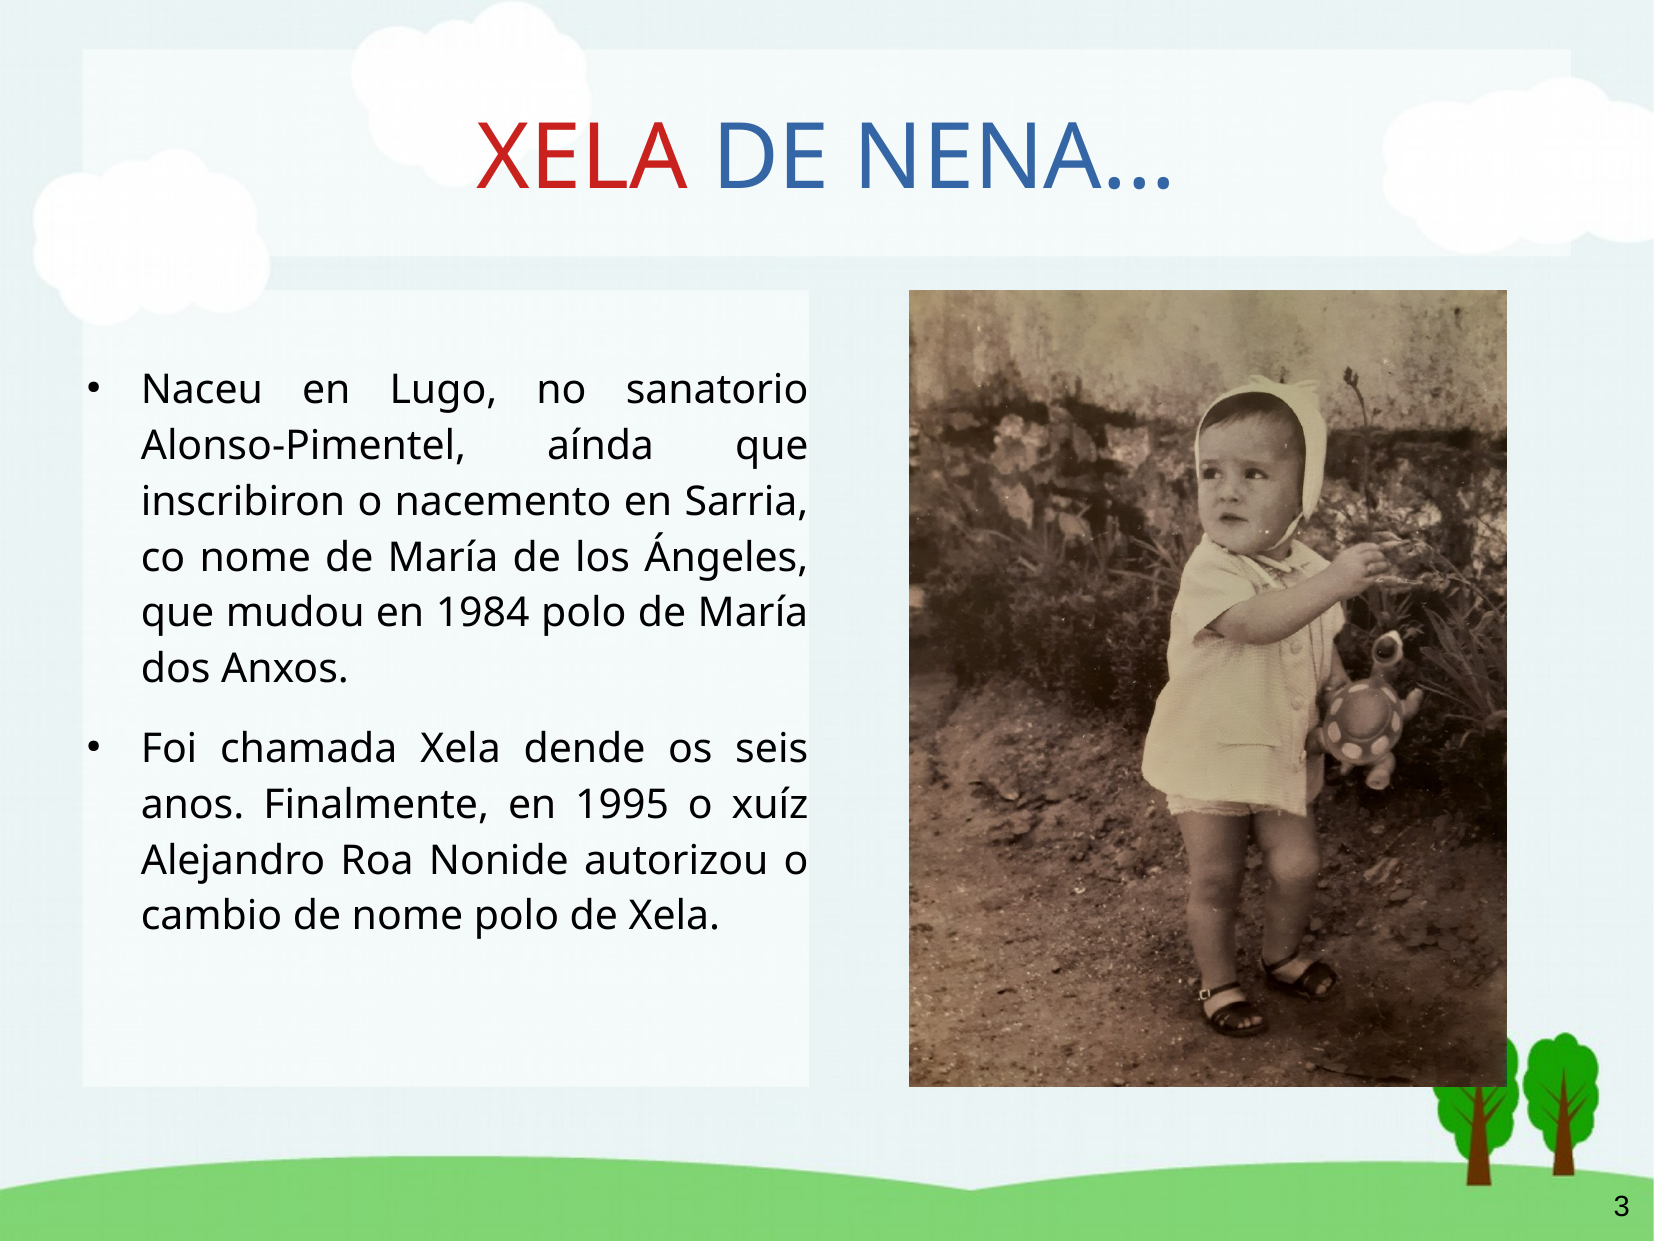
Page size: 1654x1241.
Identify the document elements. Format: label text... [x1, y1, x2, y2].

list Naceu en Lugo, no sanatorio Alonso-Pimentel, aínda que inscribiron o nacemento en Sarria, co nome de María de los Ángeles, que mudou en 1984 polo de María dos Anxos. Foi chamada Xela dende os seis anos. Finalmente, en 1995 o xuíz Alejandro Roa Nonide autorizou o cambio de nome polo de Xela. [82, 290, 809, 1087]
picture [0, 0, 1654, 1241]
title XELA DE NENA... [82, 49, 1571, 257]
